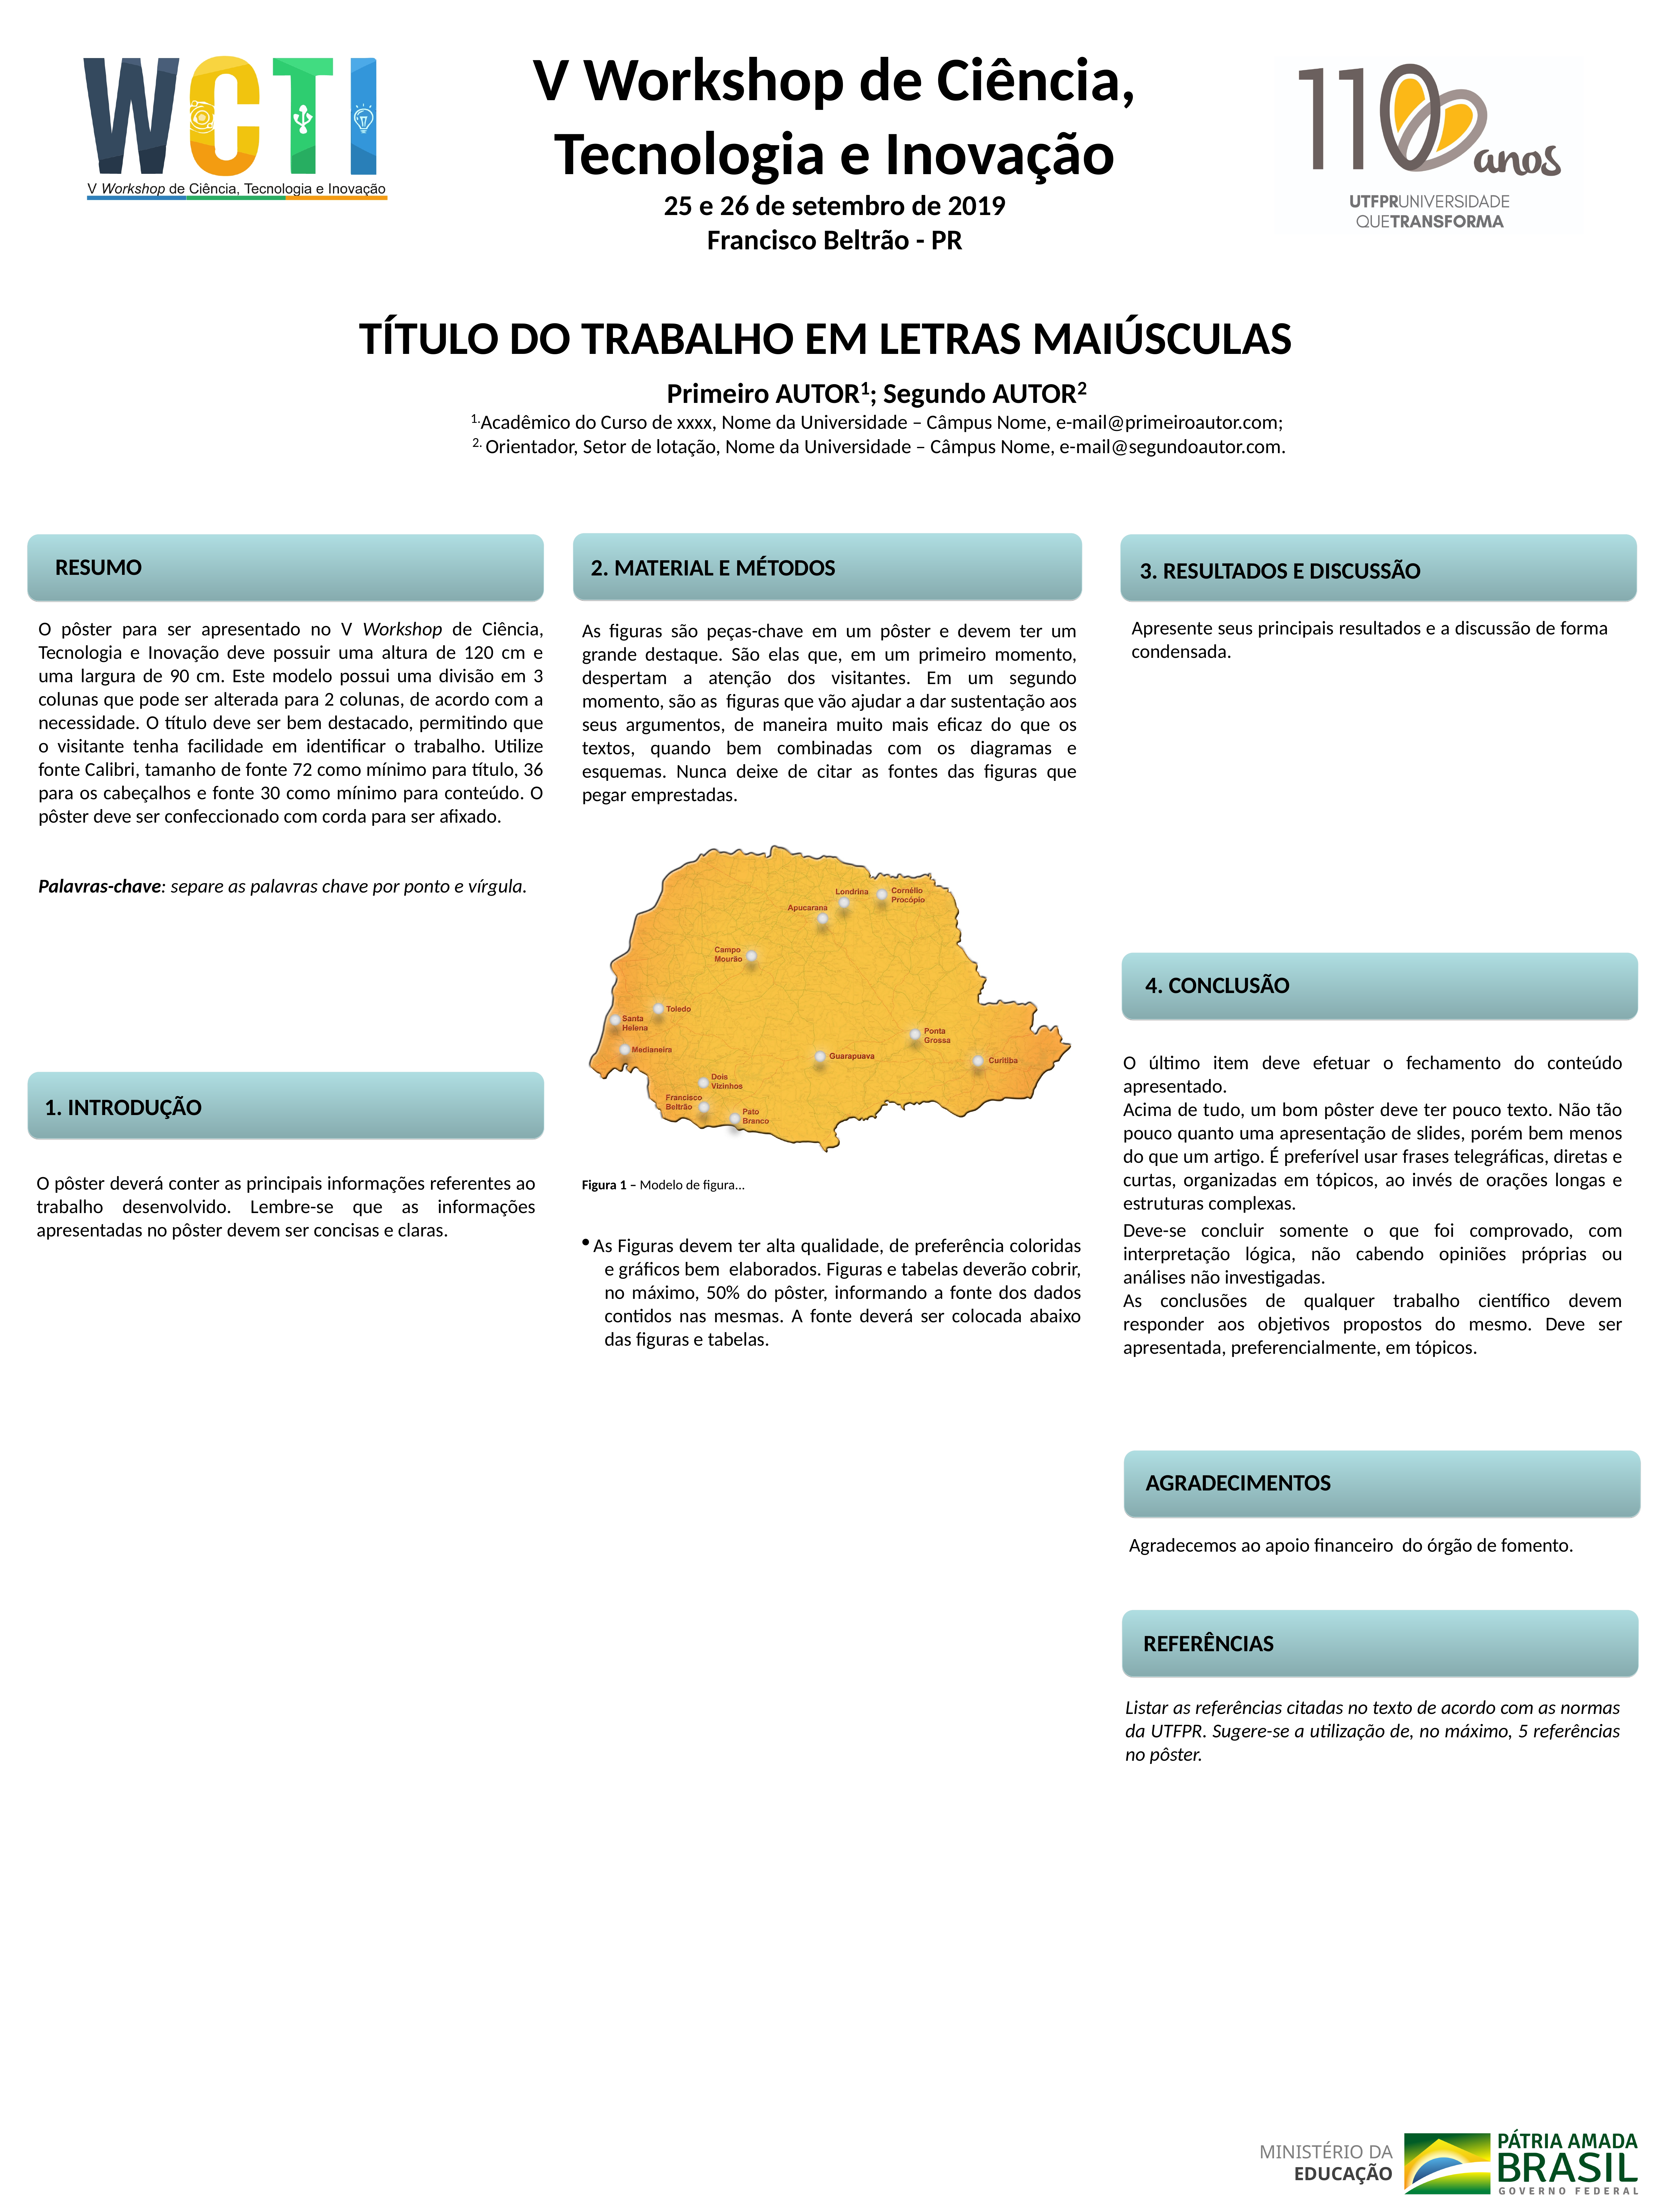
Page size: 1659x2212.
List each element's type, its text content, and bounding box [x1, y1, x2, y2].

text_box O pôster para ser apresentado no V Workshop de Ciência, Tecnologia e Inovação deve possuir uma altura de 120 cm e uma largura de 90 cm. Este modelo possui uma divisão em 3 colunas que pode ser alterada para 2 colunas, de acordo com a necessidade. O título deve ser bem destacado, permitindo que o visitante tenha facilidade em identificar o trabalho. Utilize fonte Calibri, tamanho de fonte 72 como mínimo para título, 36 para os cabeçalhos e fonte 30 como mínimo para conteúdo. O pôster deve ser confeccionado com corda para ser afixado. Palavras-chave: separe as palavras chave por ponto e vírgula. [33, 614, 549, 899]
text_box AGRADECIMENTOS [1141, 1465, 1336, 1498]
text_box V Workshop de Ciência, Tecnologia e Inovação 25 e 26 de setembro de 2019 Francisco Beltrão - PR [478, 36, 1192, 258]
text_box REFERÊNCIAS [1139, 1626, 1279, 1658]
text_box Primeiro AUTOR1; Segundo AUTOR2 1.Acadêmico do Curso de xxxx, Nome da Universidade – Câmpus Nome, e-mail@primeiroautor.com; 2. Orientador, Setor de lotação, Nome da Universidade – Câmpus Nome, e-mail@segundoautor.com. [95, 372, 1659, 459]
text_box As Figuras devem ter alta qualidade, de preferência coloridas e gráficos bem elaborados. Figuras e tabelas deverão cobrir, no máximo, 50% do pôster, informando a fonte dos dados contidos nas mesmas. A fonte deverá ser colocada abaixo das figuras e tabelas. [578, 1231, 1086, 1352]
text_box [27, 534, 544, 601]
text_box RESUMO [51, 549, 147, 582]
text_box O pôster deverá conter as principais informações referentes ao trabalho desenvolvido. Lembre-se que as informações apresentadas no pôster devem ser concisas e claras. [32, 1168, 541, 1276]
text_box Figura 1 – Modelo de figura... [577, 1173, 1093, 1195]
text_box Apresente seus principais resultados e a discussão de forma condensada. [1127, 613, 1632, 664]
text_box Agradecemos ao apoio financeiro do órgão de fomento. [1124, 1530, 1630, 1558]
picture [74, 41, 397, 220]
text_box 1. INTRODUÇÃO [40, 1089, 212, 1122]
text_box 3. RESULTADOS E DISCUSSÃO [1135, 553, 1562, 586]
text_box MINISTÉRIO DA EDUCAÇÃO [1255, 2138, 1404, 2190]
text_box O último item deve efetuar o fechamento do conteúdo apresentado. Acima de tudo, um bom pôster deve ter pouco texto. Não tão pouco quanto uma apresentação de slides, porém bem menos do que um artigo. É preferível usar frases telegráficas, diretas e curtas, organizadas em tópicos, ao invés de orações longas e estruturas complexas. Deve-se concluir somente o que foi comprovado, com interpretação lógica, não cabendo opiniões próprias ou análises não investigadas. As conclusões de qualquer trabalho científico devem responder aos objetivos propostos do mesmo. Deve ser apresentada, preferencialmente, em tópicos. [1118, 1047, 1628, 1384]
text_box 2. MATERIAL E MÉTODOS [570, 550, 893, 583]
text_box [1120, 534, 1637, 601]
text_box [1122, 953, 1638, 1019]
text_box [28, 1072, 544, 1138]
text_box As figuras são peças-chave em um pôster e devem ter um grande destaque. São elas que, em um primeiro momento, despertam a atenção dos visitantes. Em um segundo momento, são as figuras que vão ajudar a dar sustentação aos seus argumentos, de maneira muito mais eficaz do que os textos, quando bem combinadas com os diagramas e esquemas. Nunca deixe de citar as fontes das figuras que pegar emprestadas. [577, 616, 1083, 808]
text_box [1122, 1610, 1639, 1677]
text_box [573, 533, 1082, 600]
text_box 4. CONCLUSÃO [1141, 967, 1295, 1000]
text_box Listar as referências citadas no texto de acordo com as normas da UTFPR. Sugere-se a utilização de, no máximo, 5 referências no pôster. [1121, 1692, 1626, 1833]
picture [1274, 56, 1584, 234]
text_box [1124, 1451, 1641, 1517]
picture [1404, 2129, 1638, 2195]
text_box TÍTULO DO TRABALHO EM LETRAS MAIÚSCULAS [69, 305, 1584, 366]
picture [577, 834, 1081, 1161]
